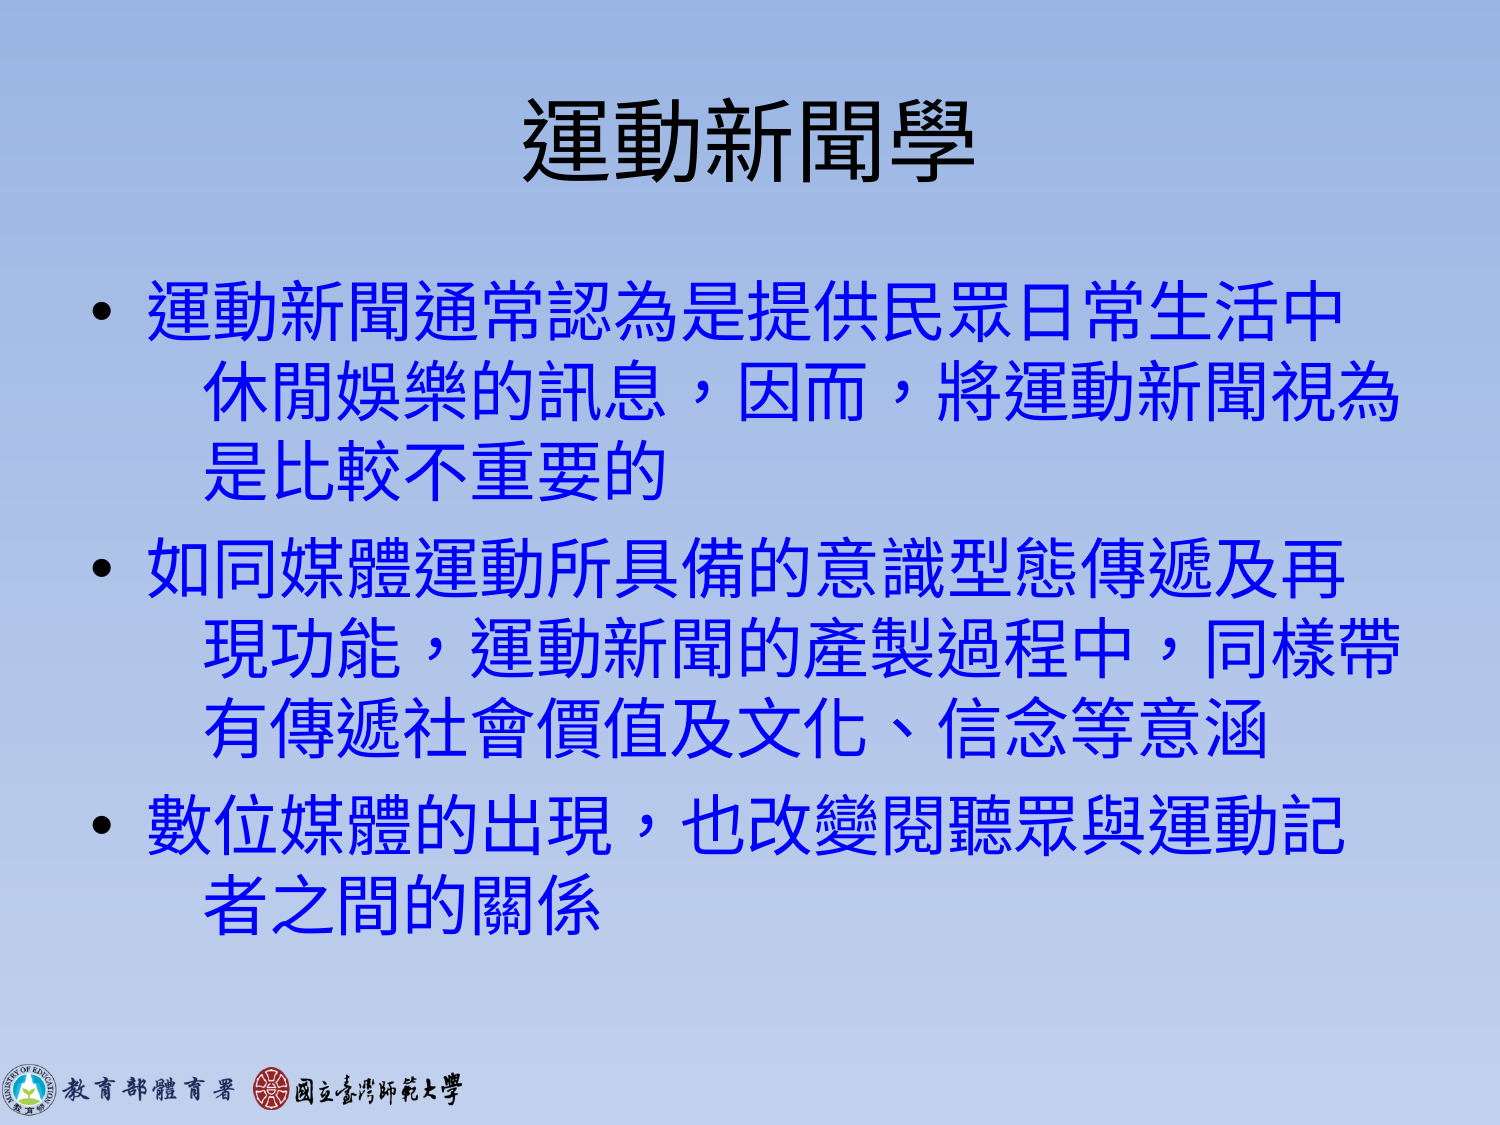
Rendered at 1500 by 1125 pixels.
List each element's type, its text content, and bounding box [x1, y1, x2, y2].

list 運動新聞通常認為是提供民眾日常生活中休閒娛樂的訊息，因而，將運動新聞視為是比較不重要的 如同媒體運動所具備的意識型態傳遞及再現功能，運動新聞的產製過程中，同樣帶有傳遞社會價值及文化、信念等意涵 數位媒體的出現，也改變閱聽眾與運動記者之間的關係 [75, 262, 1426, 1005]
title 運動新聞學 [75, 45, 1426, 233]
